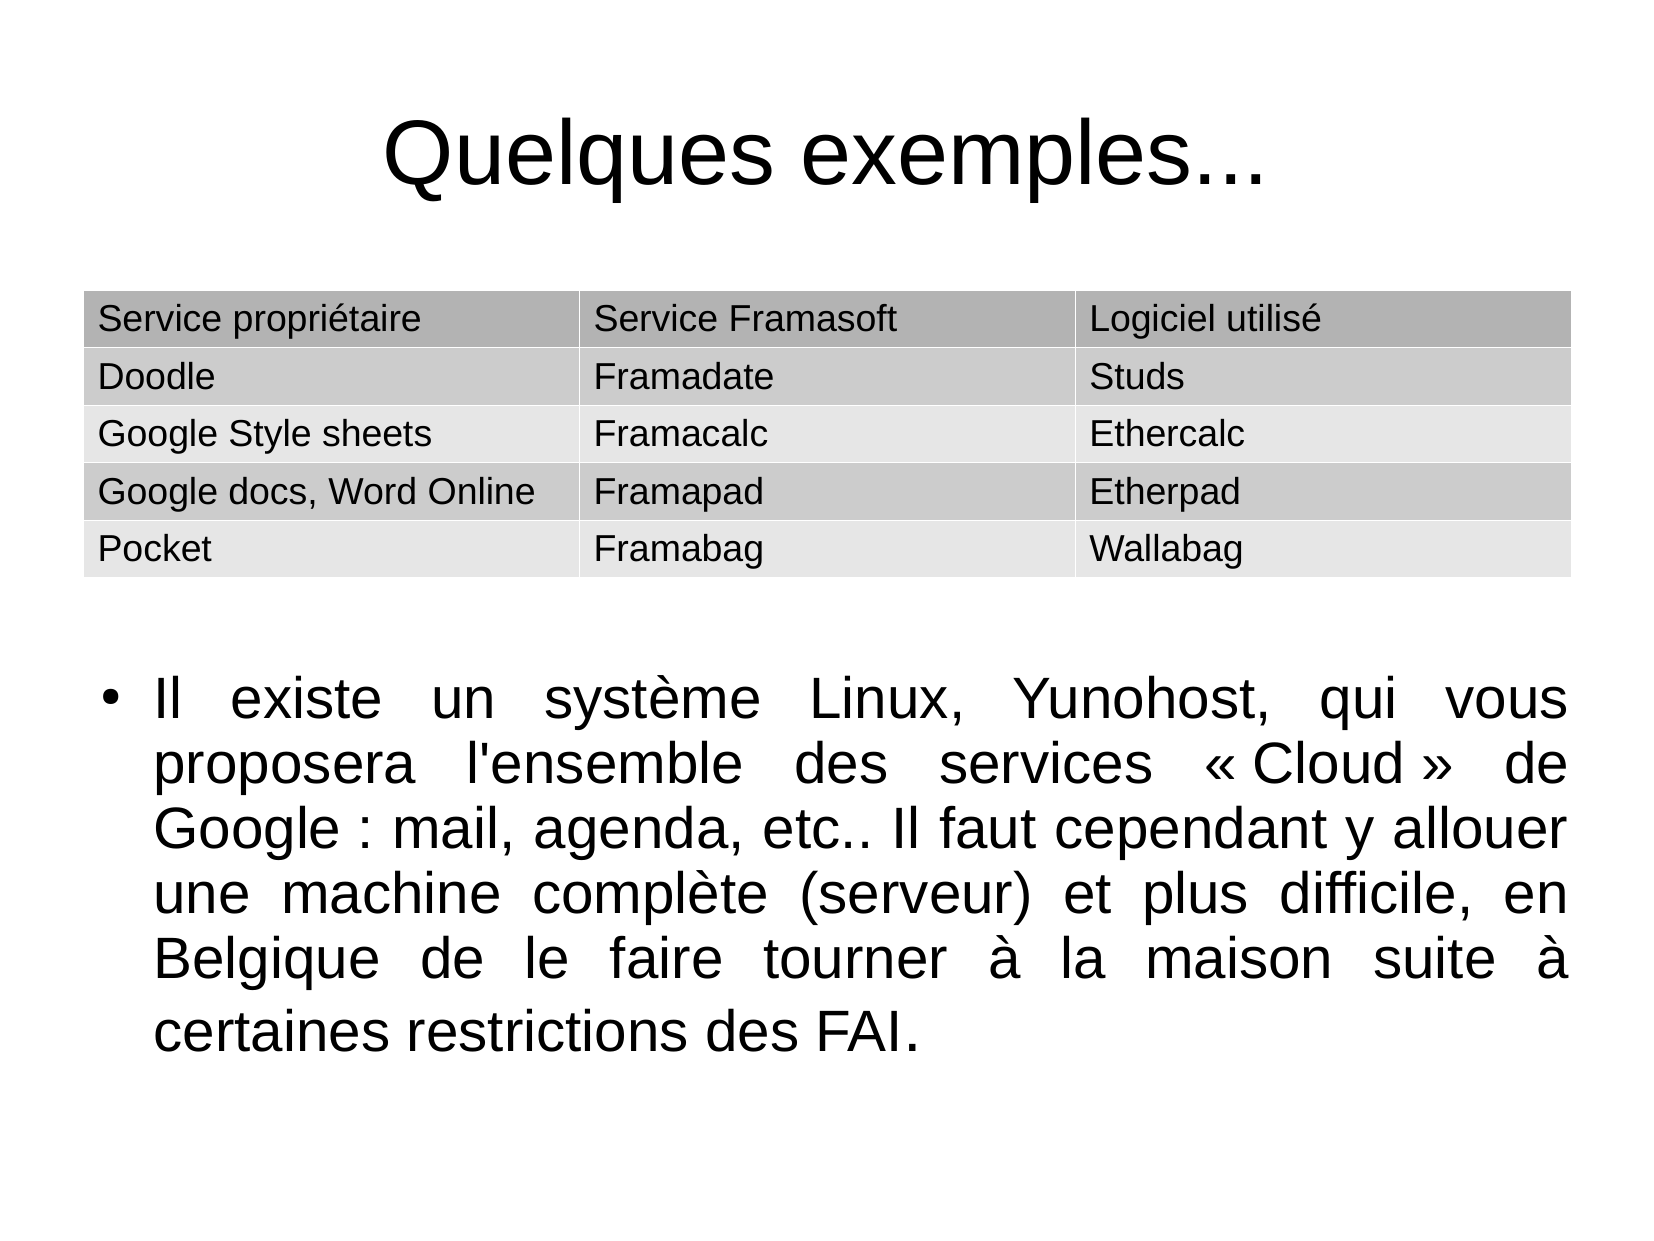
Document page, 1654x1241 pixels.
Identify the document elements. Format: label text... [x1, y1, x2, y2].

table_header Service Framasoft [580, 291, 1075, 347]
table_cell Framacalc [580, 406, 1075, 462]
table_cell Wallabag [1076, 521, 1571, 577]
table_cell Google docs, Word Online [84, 463, 579, 520]
table_cell Framapad [580, 463, 1075, 520]
table_cell Framabag [580, 521, 1075, 577]
table_header Logiciel utilisé [1076, 291, 1571, 347]
table_cell Etherpad [1076, 463, 1571, 520]
table_cell Studs [1076, 348, 1571, 405]
table_cell Pocket [84, 521, 579, 577]
table_cell Doodle [84, 348, 579, 405]
list Il existe un système Linux, Yunohost, qui vous proposera l'ensemble des services « Cloud » de Google : mail, agenda, etc.. Il faut cependant y allouer une machine complète (serveur) et plus difficile, en Belgique de le faire tourner à la maison suite à certaines restrictions des FAI. [82, 665, 1571, 1009]
table_header Service propriétaire [84, 291, 579, 347]
table_cell Framadate [580, 348, 1075, 405]
table_cell Ethercalc [1076, 406, 1571, 462]
table_cell Google Style sheets [84, 406, 579, 462]
title Quelques exemples... [82, 49, 1571, 257]
